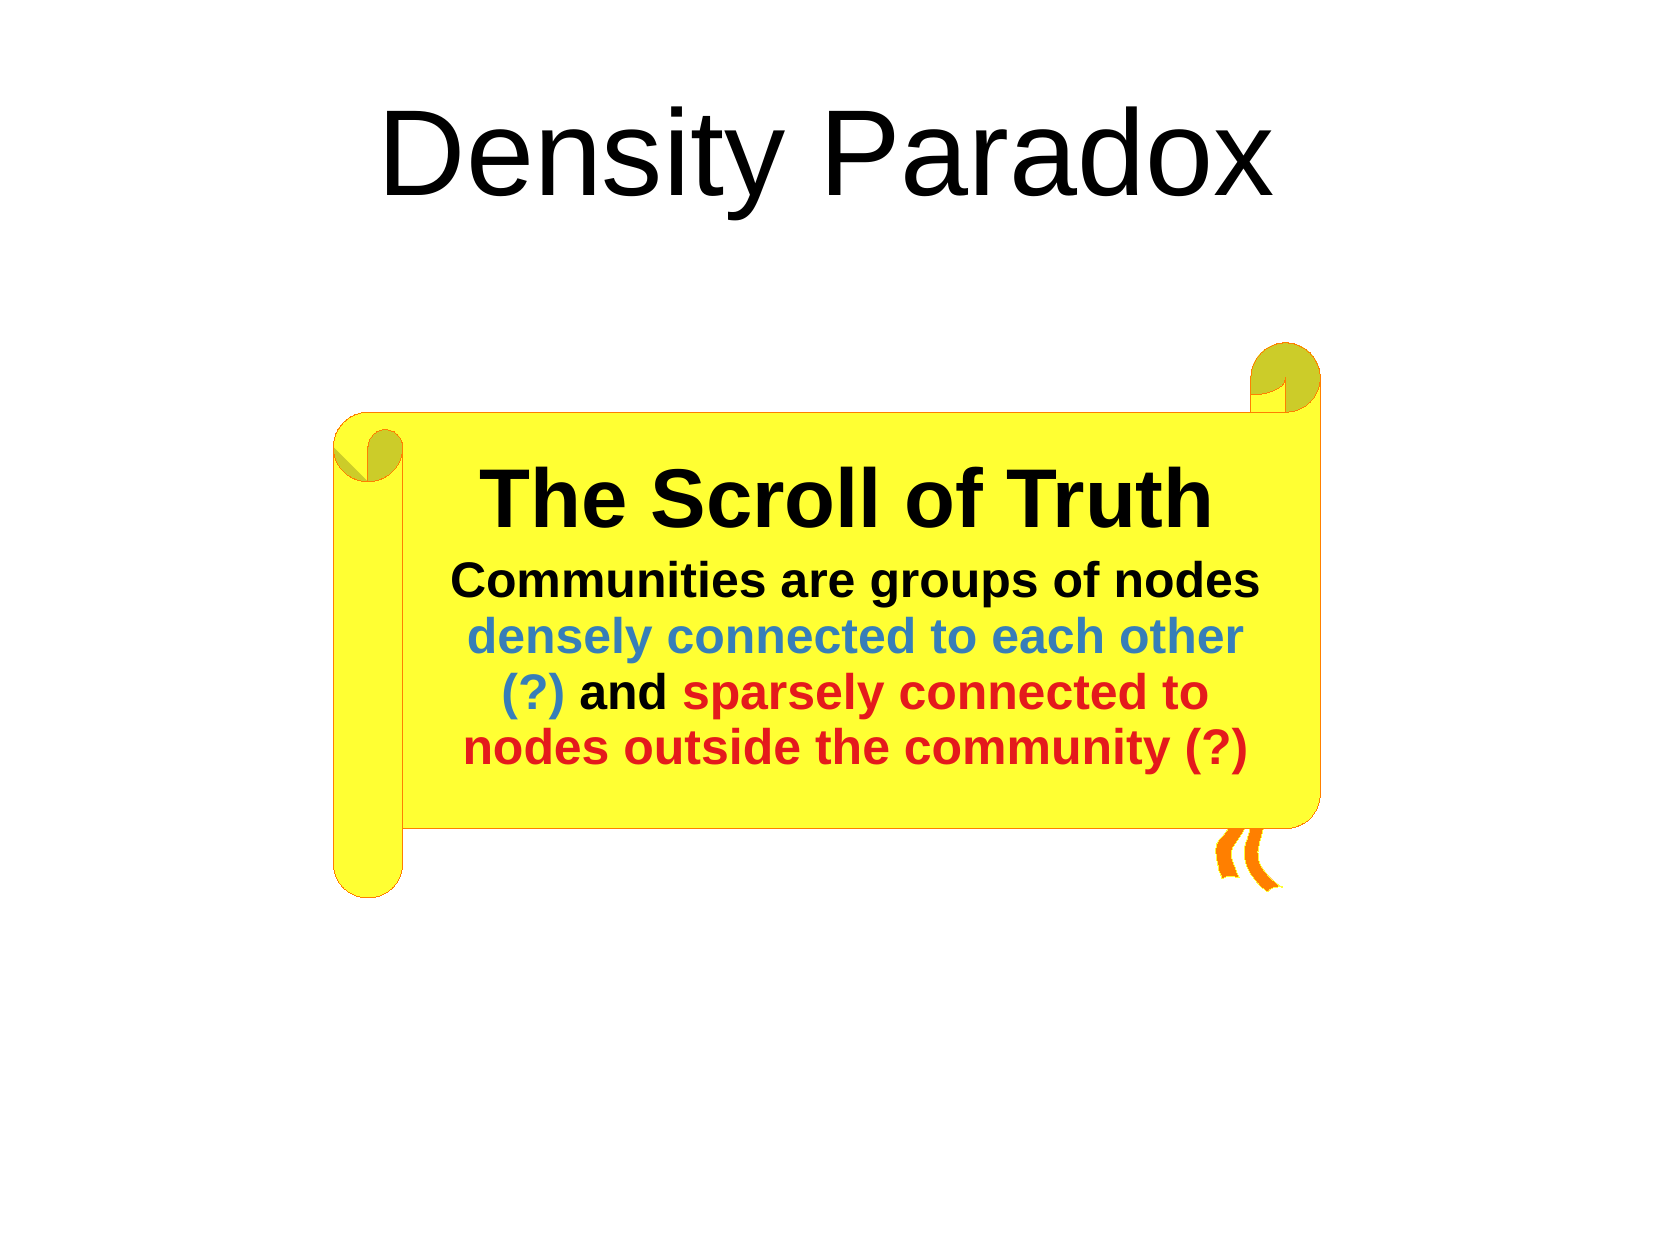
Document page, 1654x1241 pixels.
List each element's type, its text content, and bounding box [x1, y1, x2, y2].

text_box [333, 342, 1321, 898]
text_box The Scroll of Truth [465, 444, 1231, 538]
text_box Communities are groups of nodes densely connected to each other (?) and sparsely connected to nodes outside the community (?) [435, 545, 1291, 748]
title Density Paradox [82, 49, 1571, 257]
